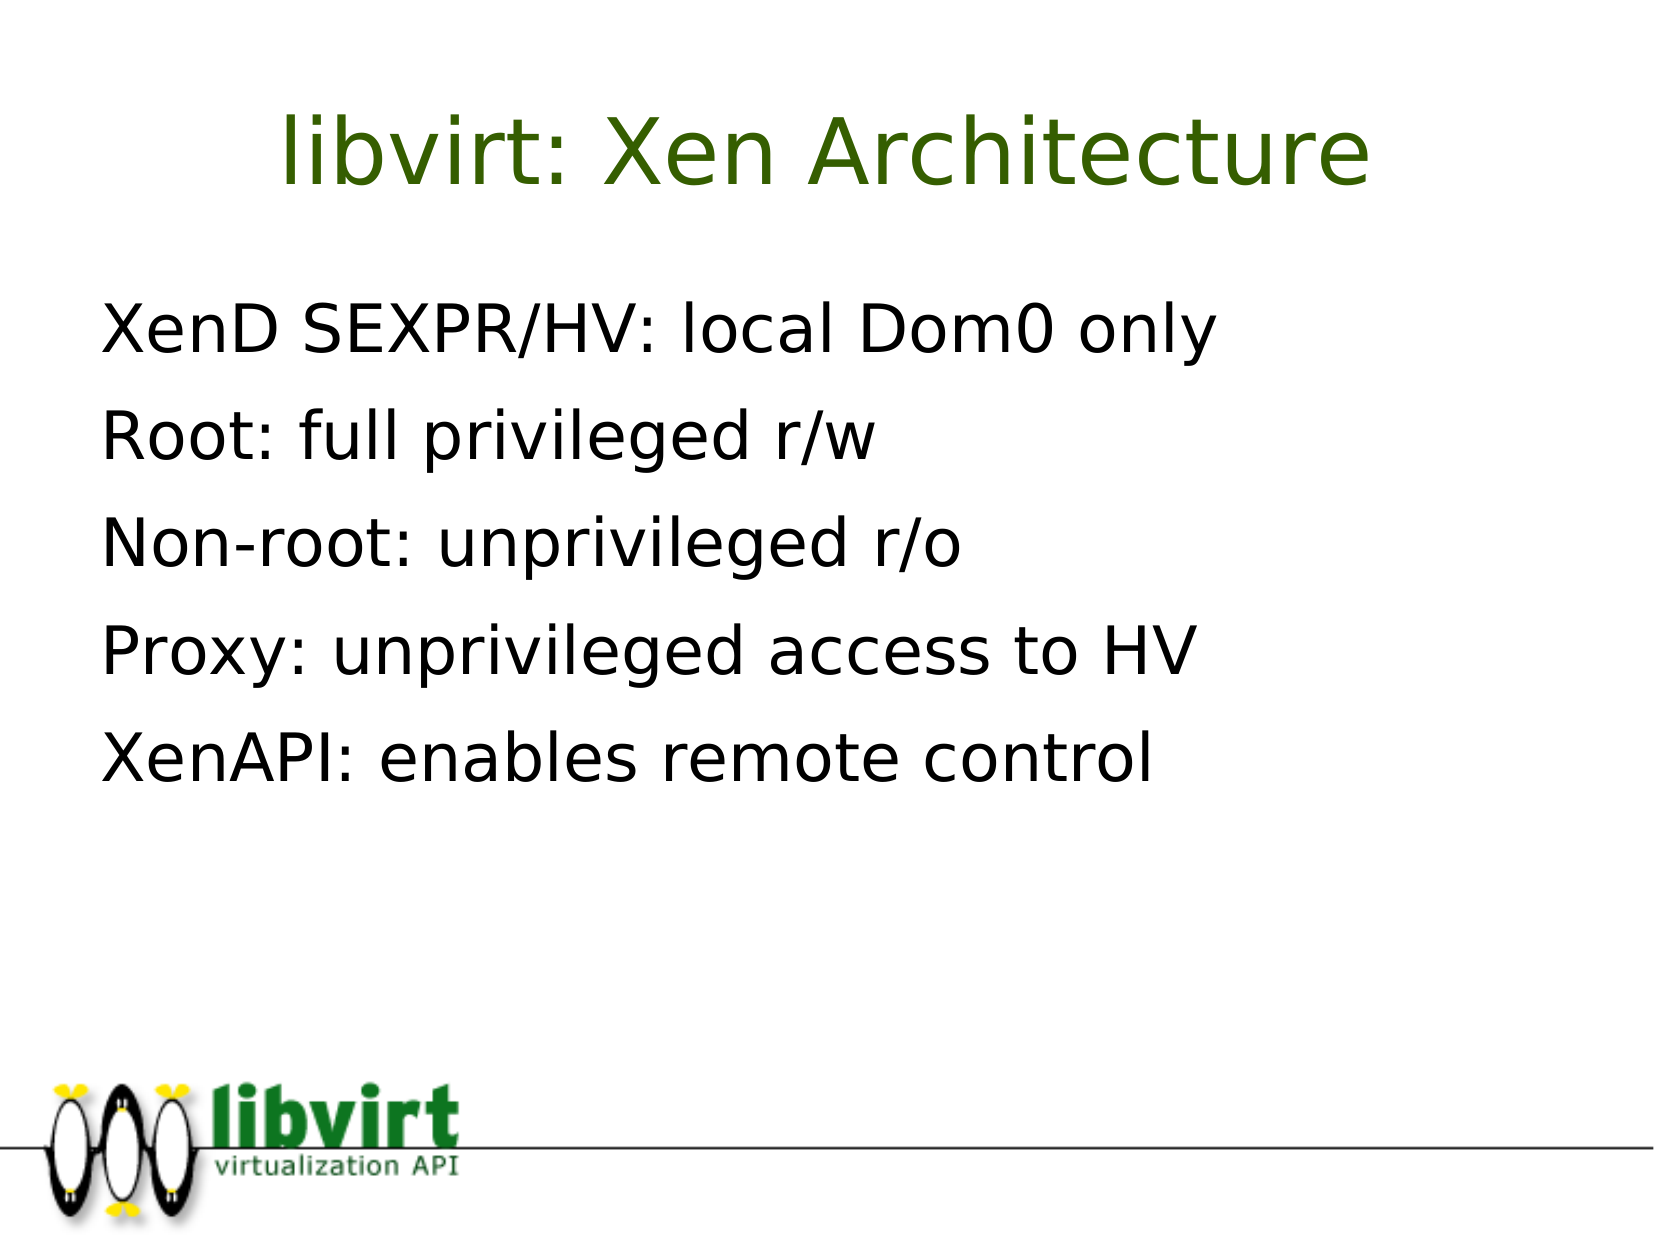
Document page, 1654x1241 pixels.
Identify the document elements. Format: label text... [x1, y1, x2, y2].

picture [0, 1076, 1654, 1241]
list XenD SEXPR/HV: local Dom0 only Root: full privileged r/w Non-root: unprivileged r/o Proxy: unprivileged access to HV XenAPI: enables remote control [82, 290, 1571, 1109]
title libvirt: Xen Architecture [82, 49, 1571, 257]
